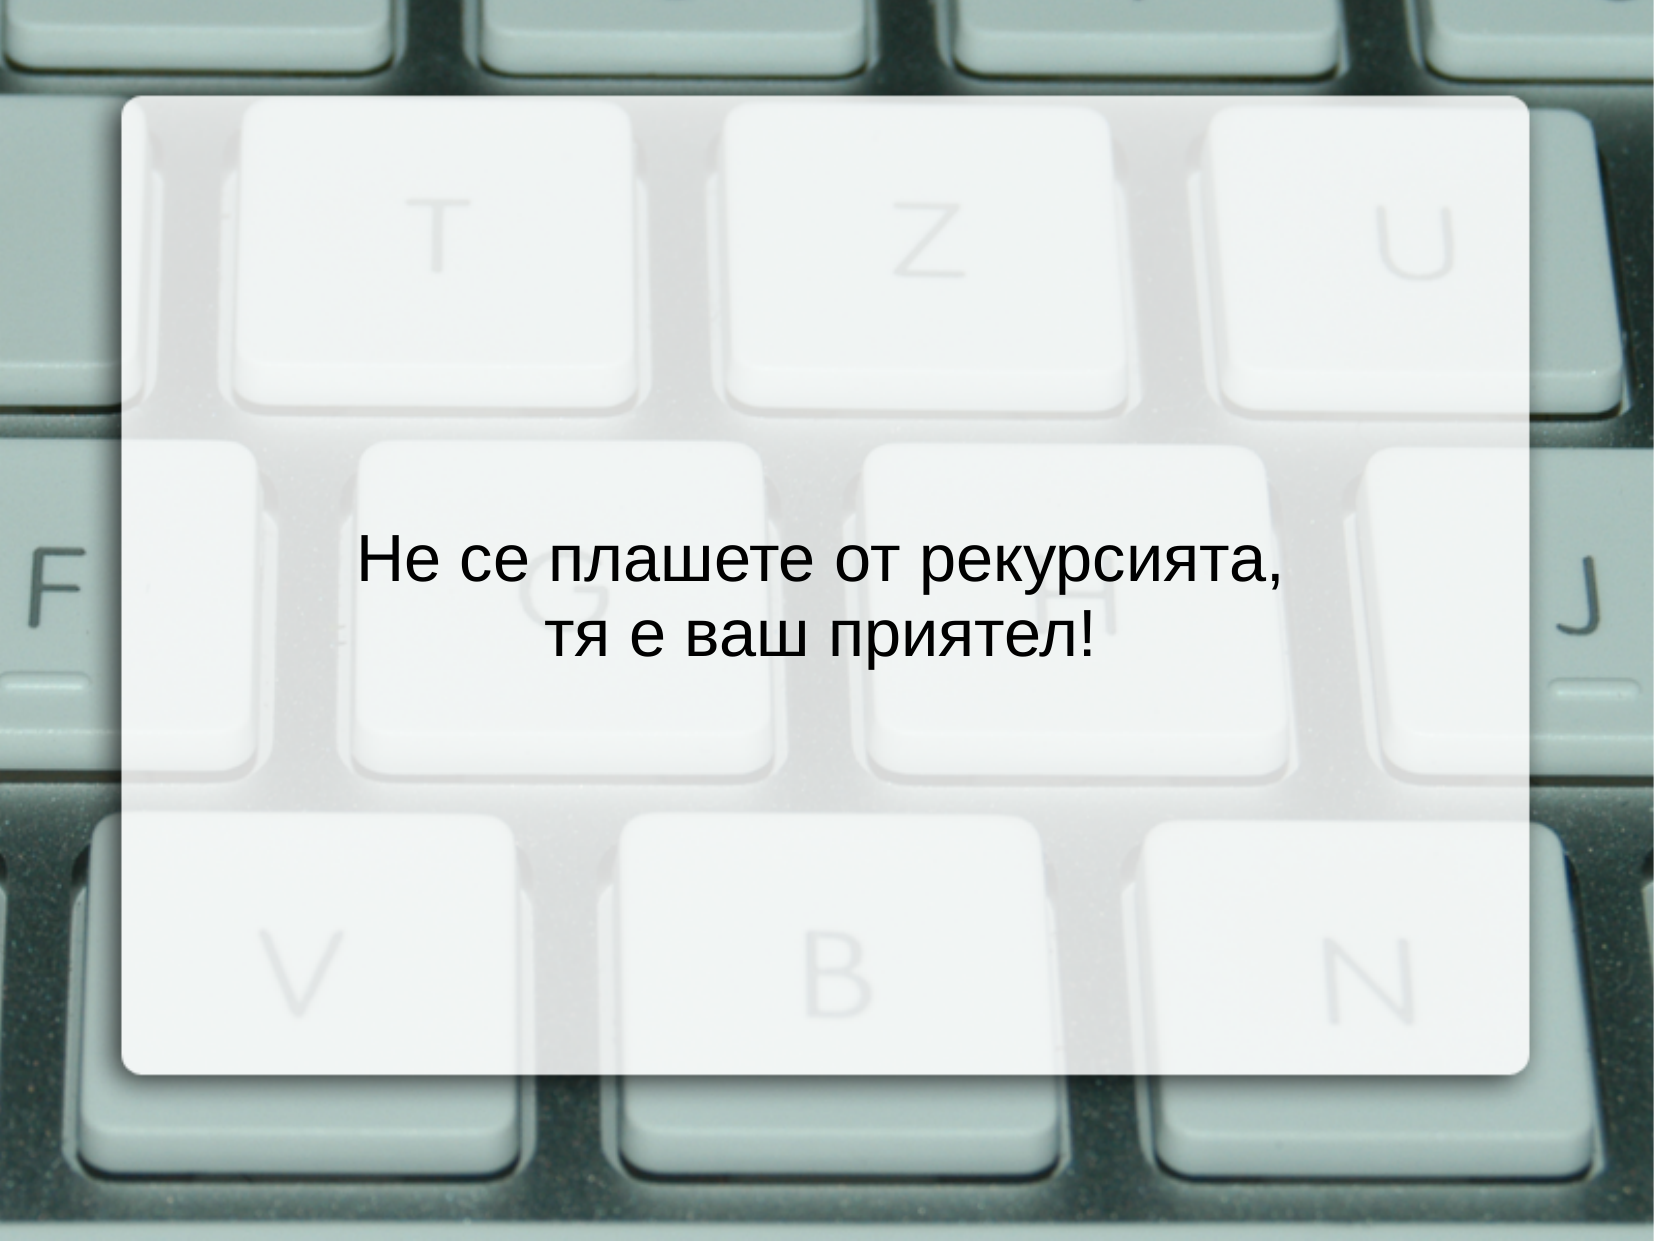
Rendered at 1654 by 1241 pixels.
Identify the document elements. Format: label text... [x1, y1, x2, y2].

picture [0, 0, 1654, 1241]
subtitle Не се плашете от рекурсията, тя е ваш приятел! [135, 117, 1506, 1074]
